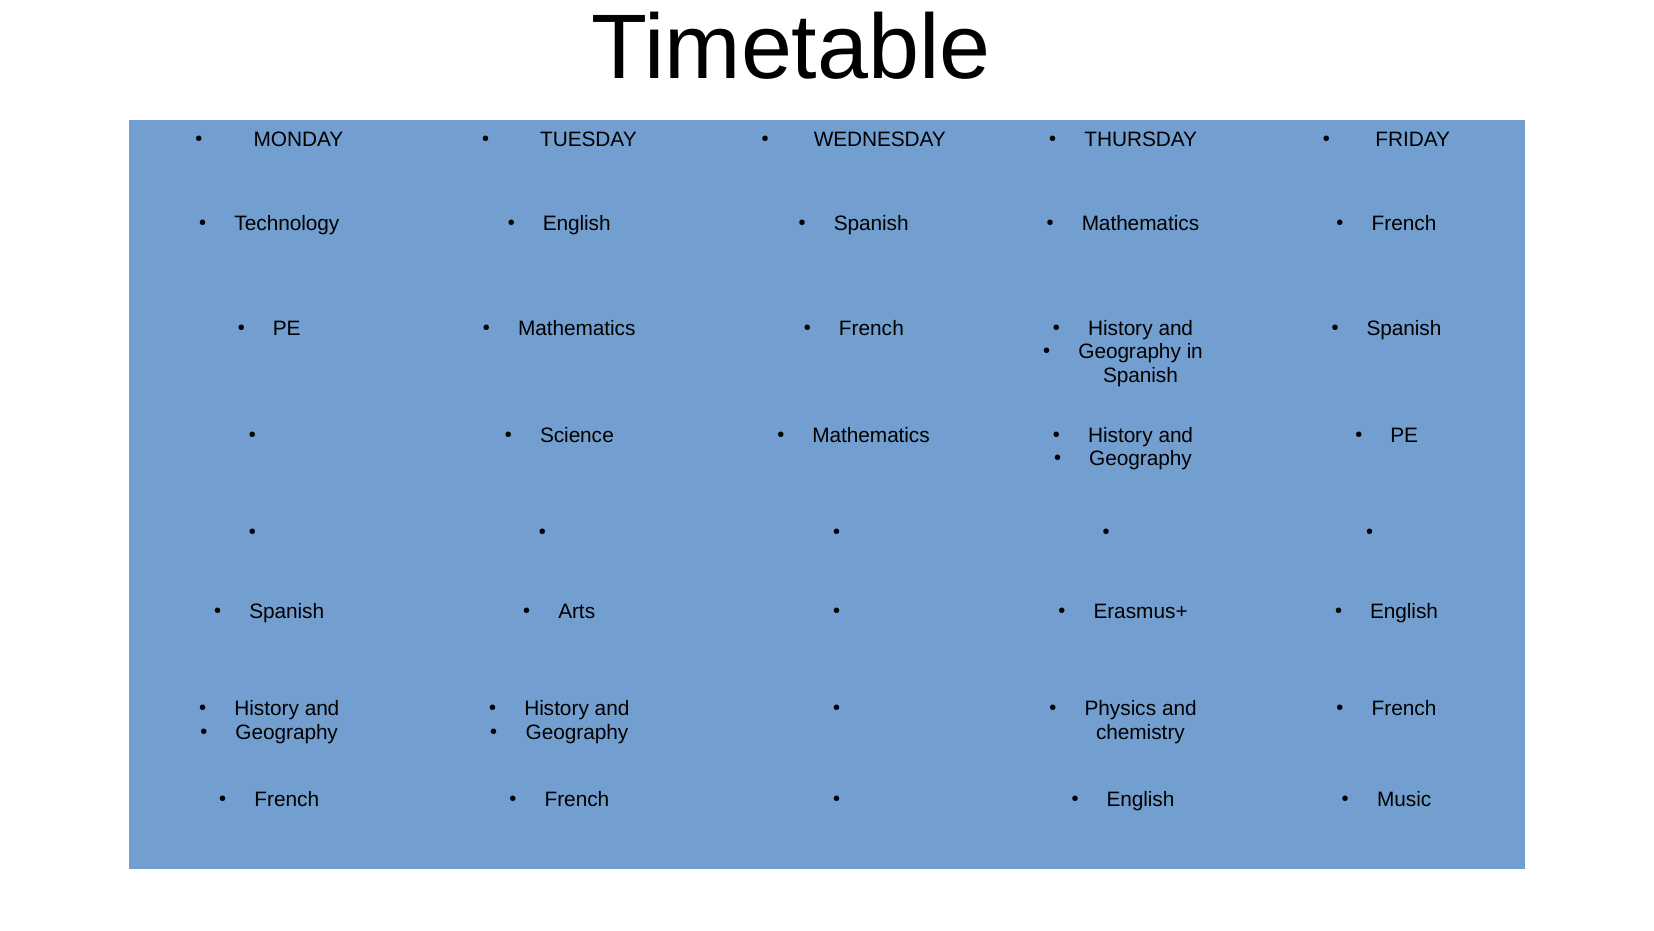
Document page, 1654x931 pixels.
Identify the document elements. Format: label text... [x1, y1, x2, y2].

table_cell [709, 690, 998, 780]
table_cell [998, 514, 1248, 592]
table_cell History and Geography [998, 416, 1248, 514]
table_cell History and Geography [129, 690, 409, 780]
table_cell [129, 514, 409, 592]
table_cell [709, 514, 998, 592]
table_cell Spanish [709, 204, 998, 310]
table_cell Physics and chemistry [998, 690, 1248, 780]
table_header WEDNESDAY [709, 120, 998, 204]
table_cell [709, 592, 998, 690]
table_cell History and Geography [409, 690, 709, 780]
table_cell Science [409, 416, 709, 514]
table_cell French [129, 780, 409, 869]
table_cell [709, 780, 998, 869]
table_cell Technology [129, 204, 409, 310]
table_cell French [1248, 204, 1525, 310]
table_cell Arts [409, 592, 709, 690]
table_cell [129, 416, 409, 514]
table_cell French [1248, 690, 1525, 780]
table_cell [1248, 514, 1525, 592]
table_cell Spanish [129, 592, 409, 690]
table_cell Erasmus+ [998, 592, 1248, 690]
table_cell PE [129, 310, 409, 416]
table_cell Music [1248, 780, 1525, 869]
title Timetable [47, 0, 1536, 120]
table_header FRIDAY [1248, 120, 1525, 204]
table_cell [409, 514, 709, 592]
table_cell Mathematics [998, 204, 1248, 310]
table_header THURSDAY [998, 120, 1248, 204]
table_cell Spanish [1248, 310, 1525, 416]
table_cell History and Geography in Spanish [998, 310, 1248, 416]
table_cell PE [1248, 416, 1525, 514]
table_cell English [1248, 592, 1525, 690]
table_cell Mathematics [709, 416, 998, 514]
table_cell English [998, 780, 1248, 869]
table_cell French [709, 310, 998, 416]
table_header TUESDAY [409, 120, 709, 204]
table_cell English [409, 204, 709, 310]
table_cell French [409, 780, 709, 869]
table_header MONDAY [129, 120, 409, 204]
table_cell Mathematics [409, 310, 709, 416]
